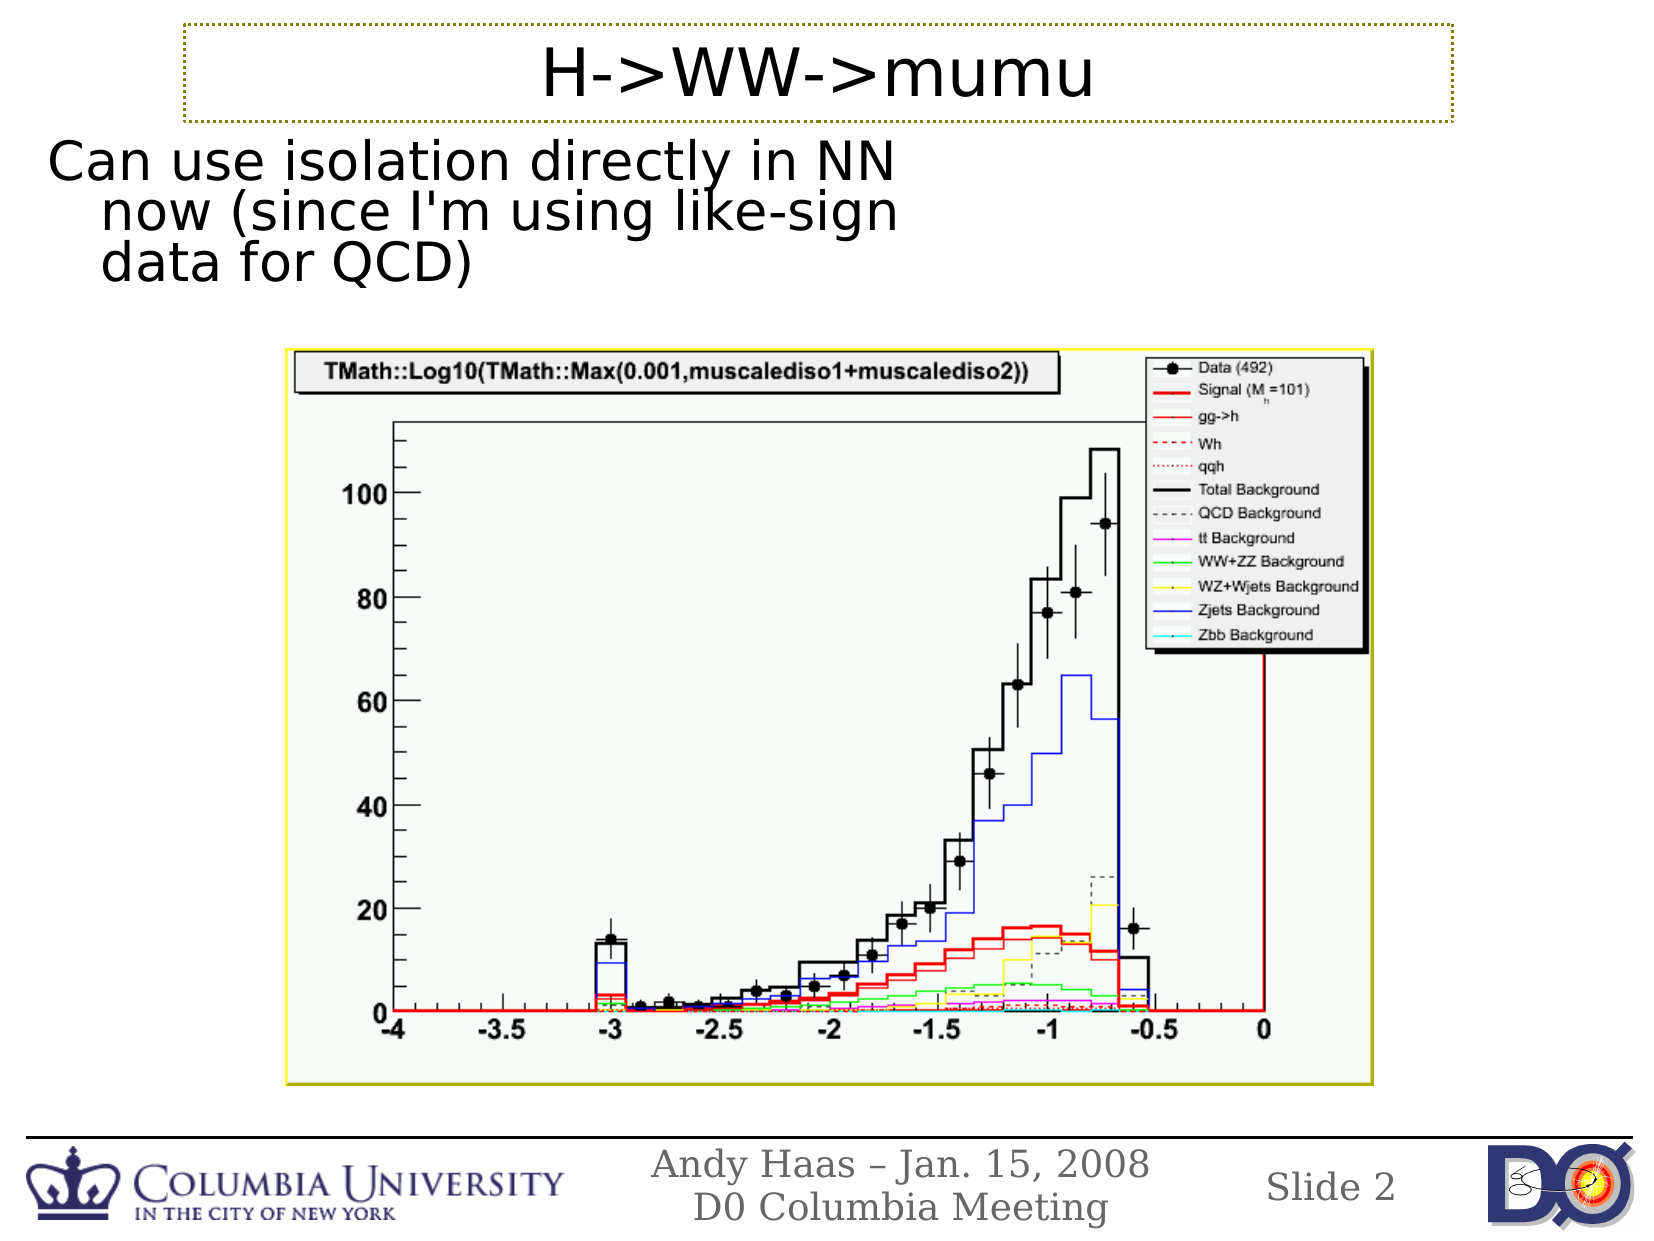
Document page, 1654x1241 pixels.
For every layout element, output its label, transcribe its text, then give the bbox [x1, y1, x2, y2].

list Can use isolation directly in NN now (since I'm using like-sign data for QCD) [30, 140, 914, 1125]
title H->WW->mumu [184, 24, 1453, 122]
picture [26, 1146, 565, 1220]
picture [285, 348, 1374, 1086]
picture [1479, 1140, 1639, 1233]
